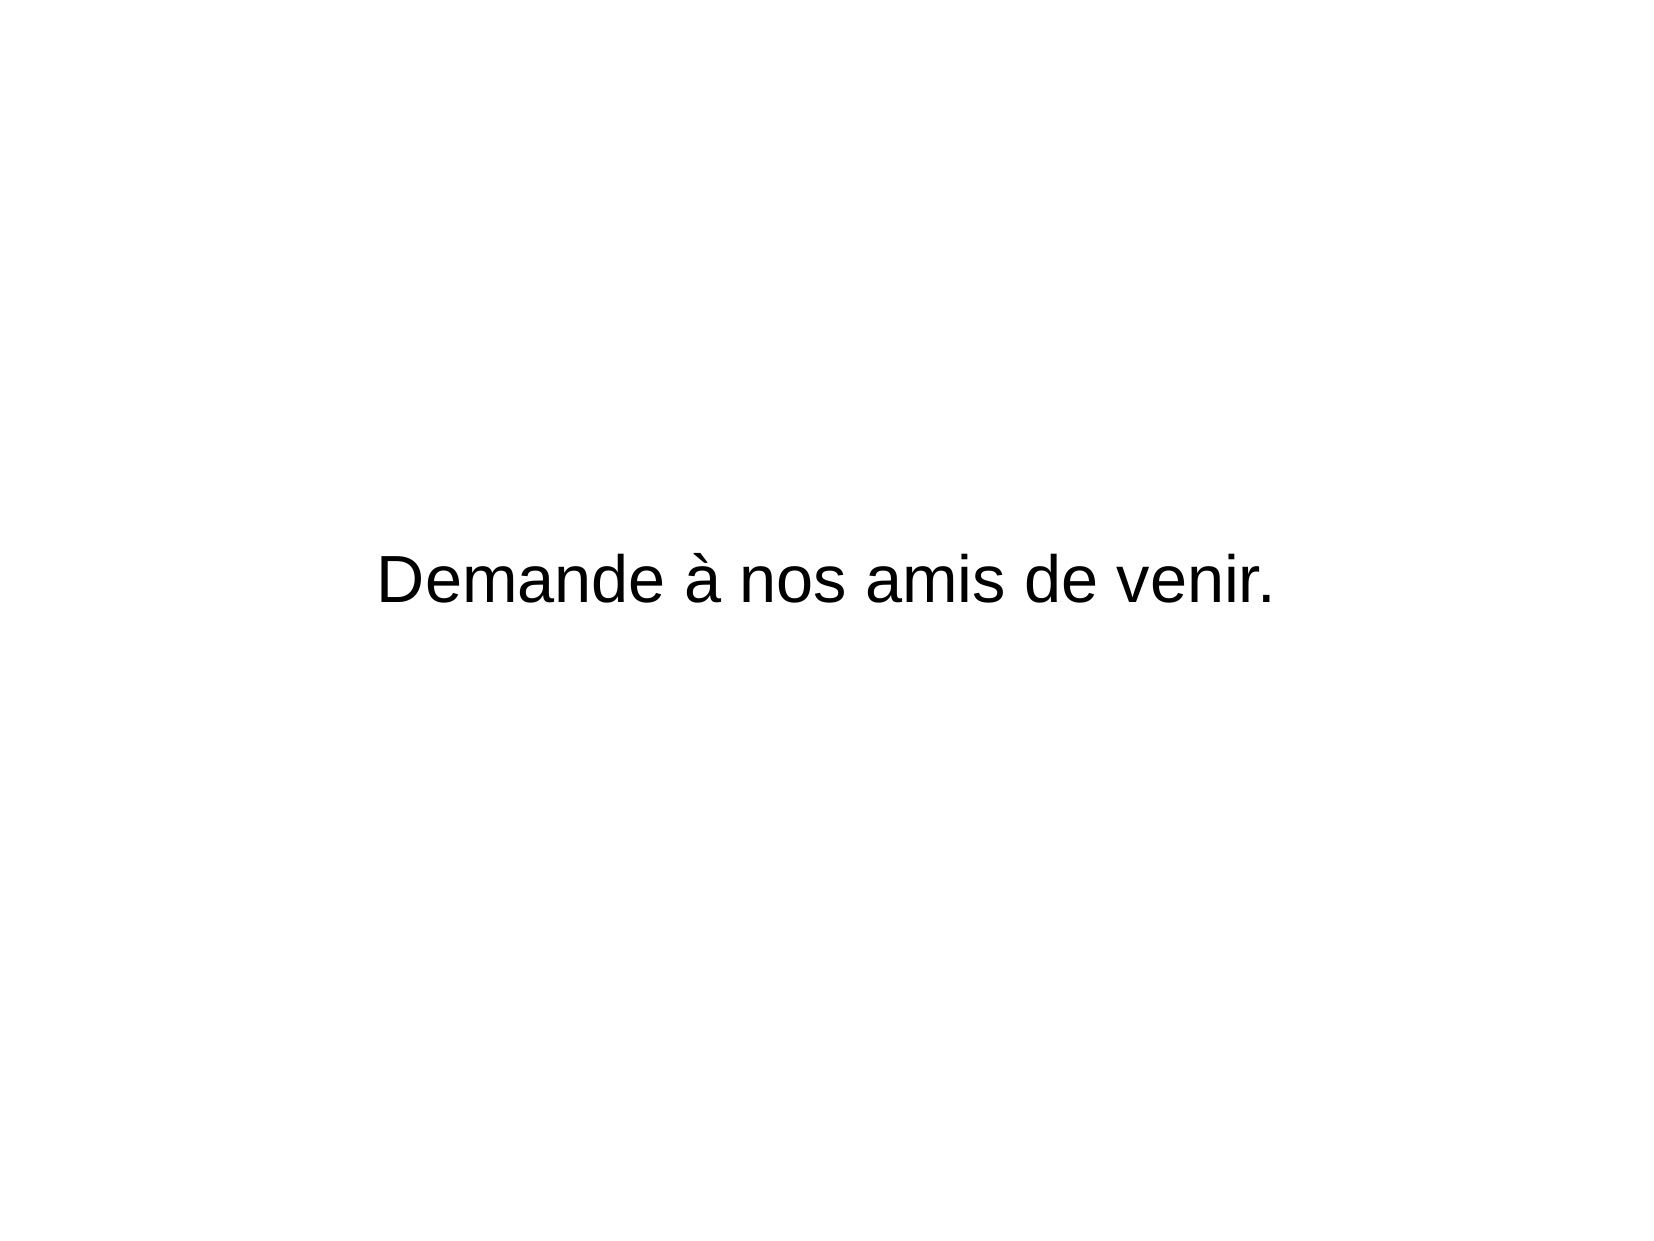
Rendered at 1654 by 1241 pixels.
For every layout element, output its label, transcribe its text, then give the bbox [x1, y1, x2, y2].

subtitle Demande à nos amis de venir. [82, 56, 1571, 1102]
